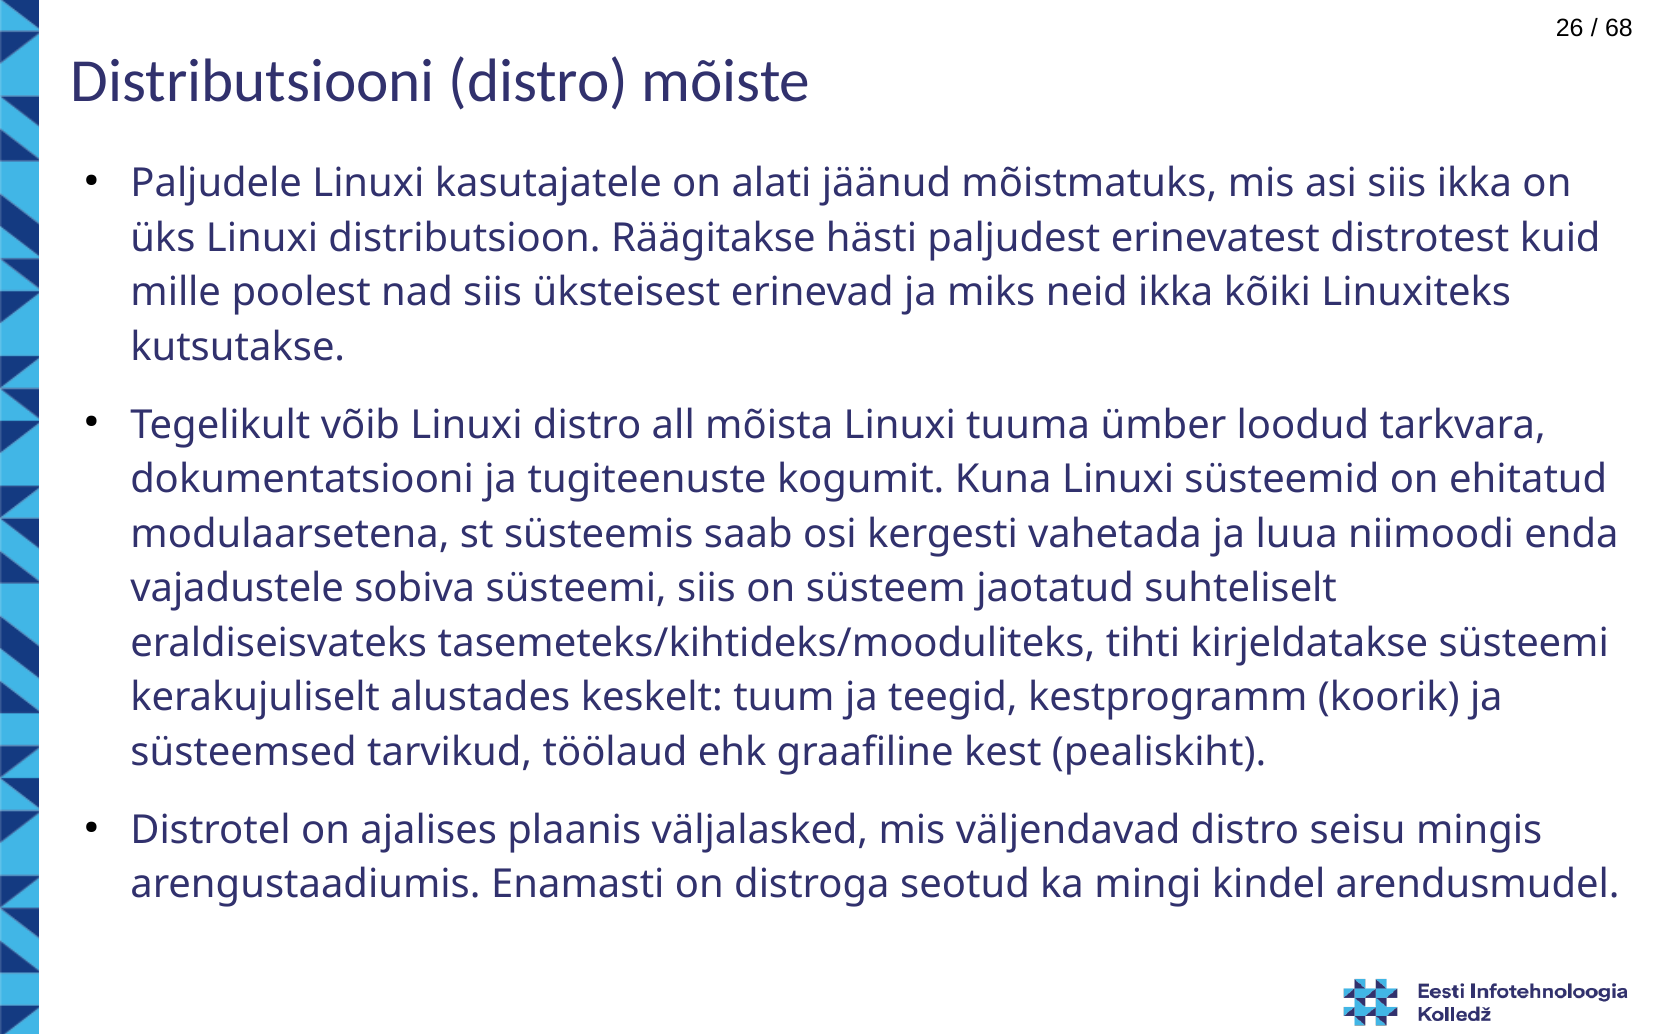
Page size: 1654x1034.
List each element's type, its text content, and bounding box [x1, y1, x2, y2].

title Distributsiooni (distro) mõiste [70, 41, 1630, 130]
list Paljudele Linuxi kasutajatele on alati jäänud mõistmatuks, mis asi siis ikka on üks Linuxi distributsioon. Räägitakse hästi paljudest erinevatest distrotest kuid mille poolest nad siis üksteisest erinevad ja miks neid ikka kõiki Linuxiteks kutsutakse. Tegelikult võib Linuxi distro all mõista Linuxi tuuma ümber loodud tarkvara, dokumentatsiooni ja tugiteenuste kogumit. Kuna Linuxi süsteemid on ehitatud modulaarsetena, st süsteemis saab osi kergesti vahetada ja luua niimoodi enda vajadustele sobiva süsteemi, siis on süsteem jaotatud suhteliselt eraldiseisvateks tasemeteks/kihtideks/mooduliteks, tihti kirjeldatakse süsteemi kerakujuliselt alustades keskelt: tuum ja teegid, kestprogramm (koorik) ja süsteemsed tarvikud, töölaud ehk graafiline kest (pealiskiht). Distrotel on ajalises plaanis väljalasked, mis väljendavad distro seisu mingis arengustaadiumis. Enamasti on distroga seotud ka mingi kindel arendusmudel. [68, 153, 1630, 957]
